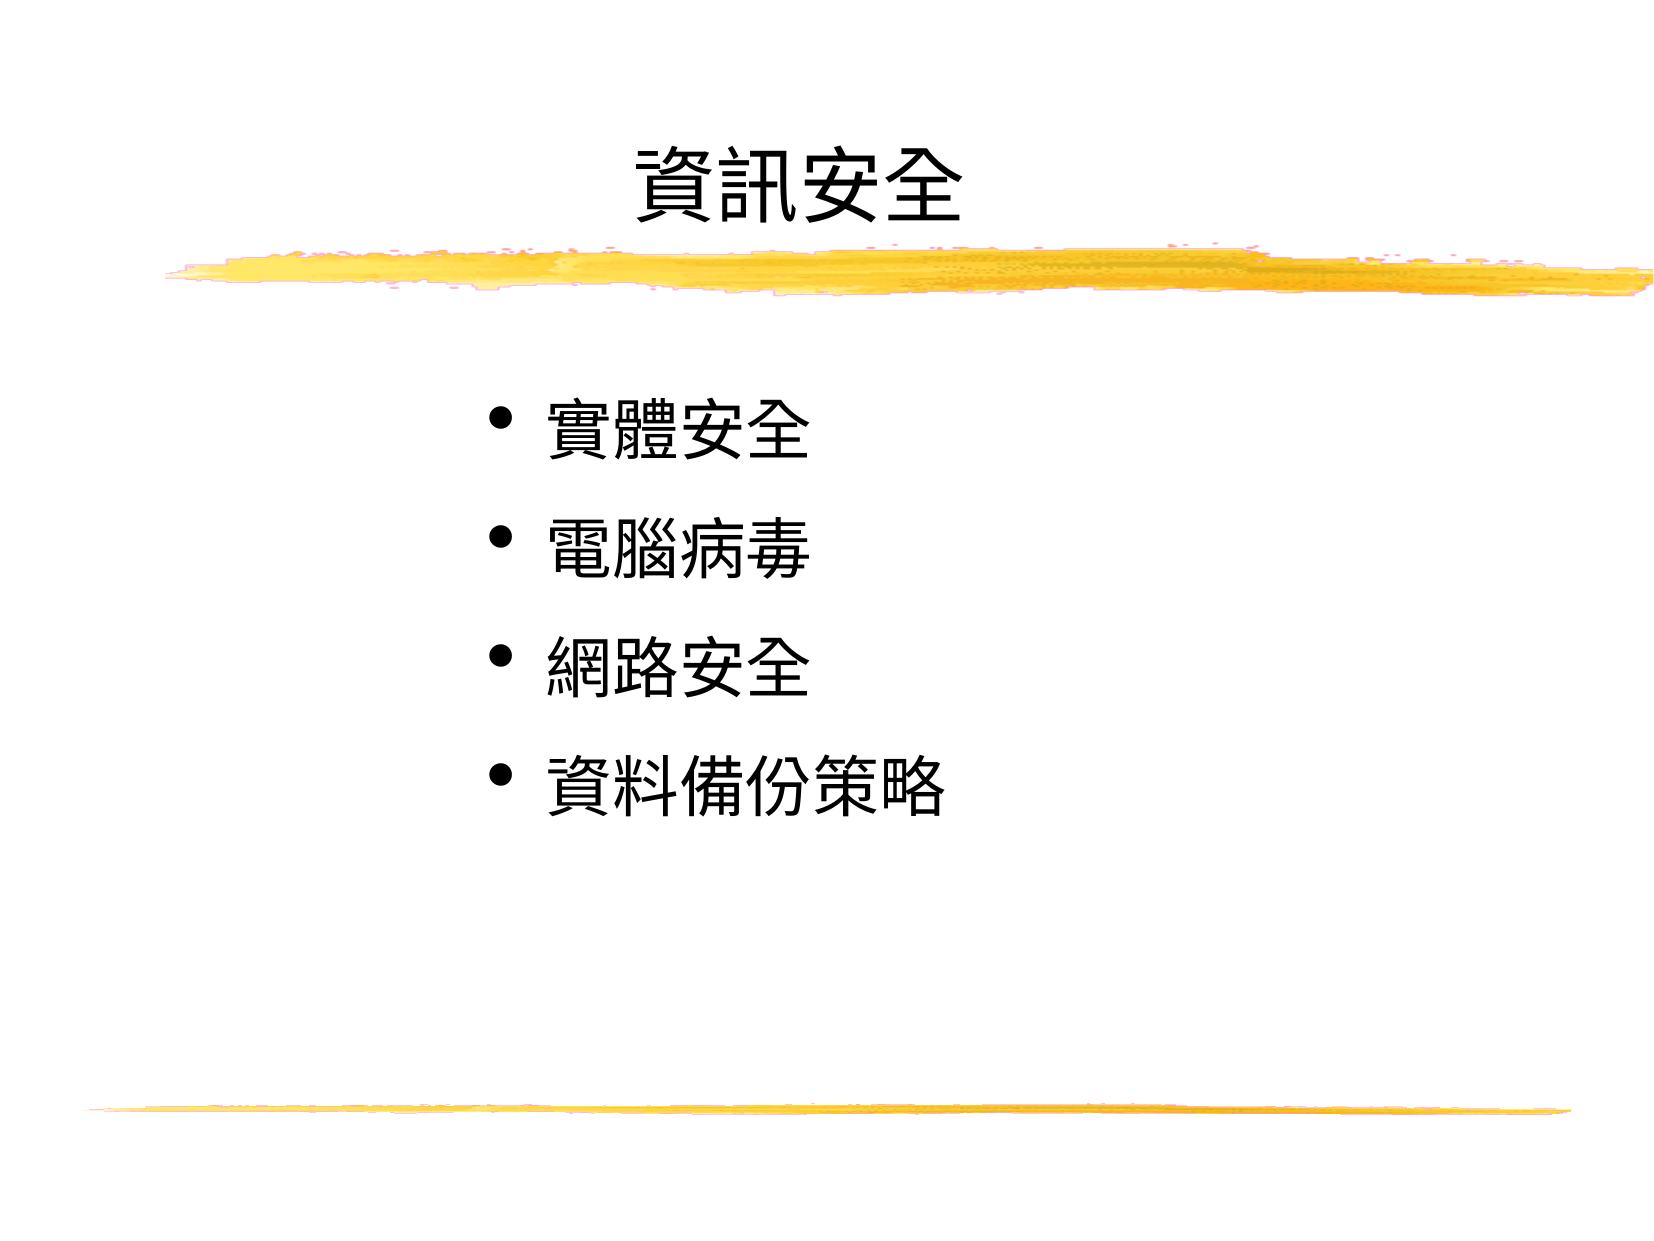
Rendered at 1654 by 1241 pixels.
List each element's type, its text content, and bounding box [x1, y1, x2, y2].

title 資訊安全 [96, 41, 1502, 249]
picture [82, 1102, 1571, 1117]
list 實體安全 電腦病毒 網路安全 資料備份策略 [474, 361, 1550, 811]
picture [165, 237, 1654, 308]
